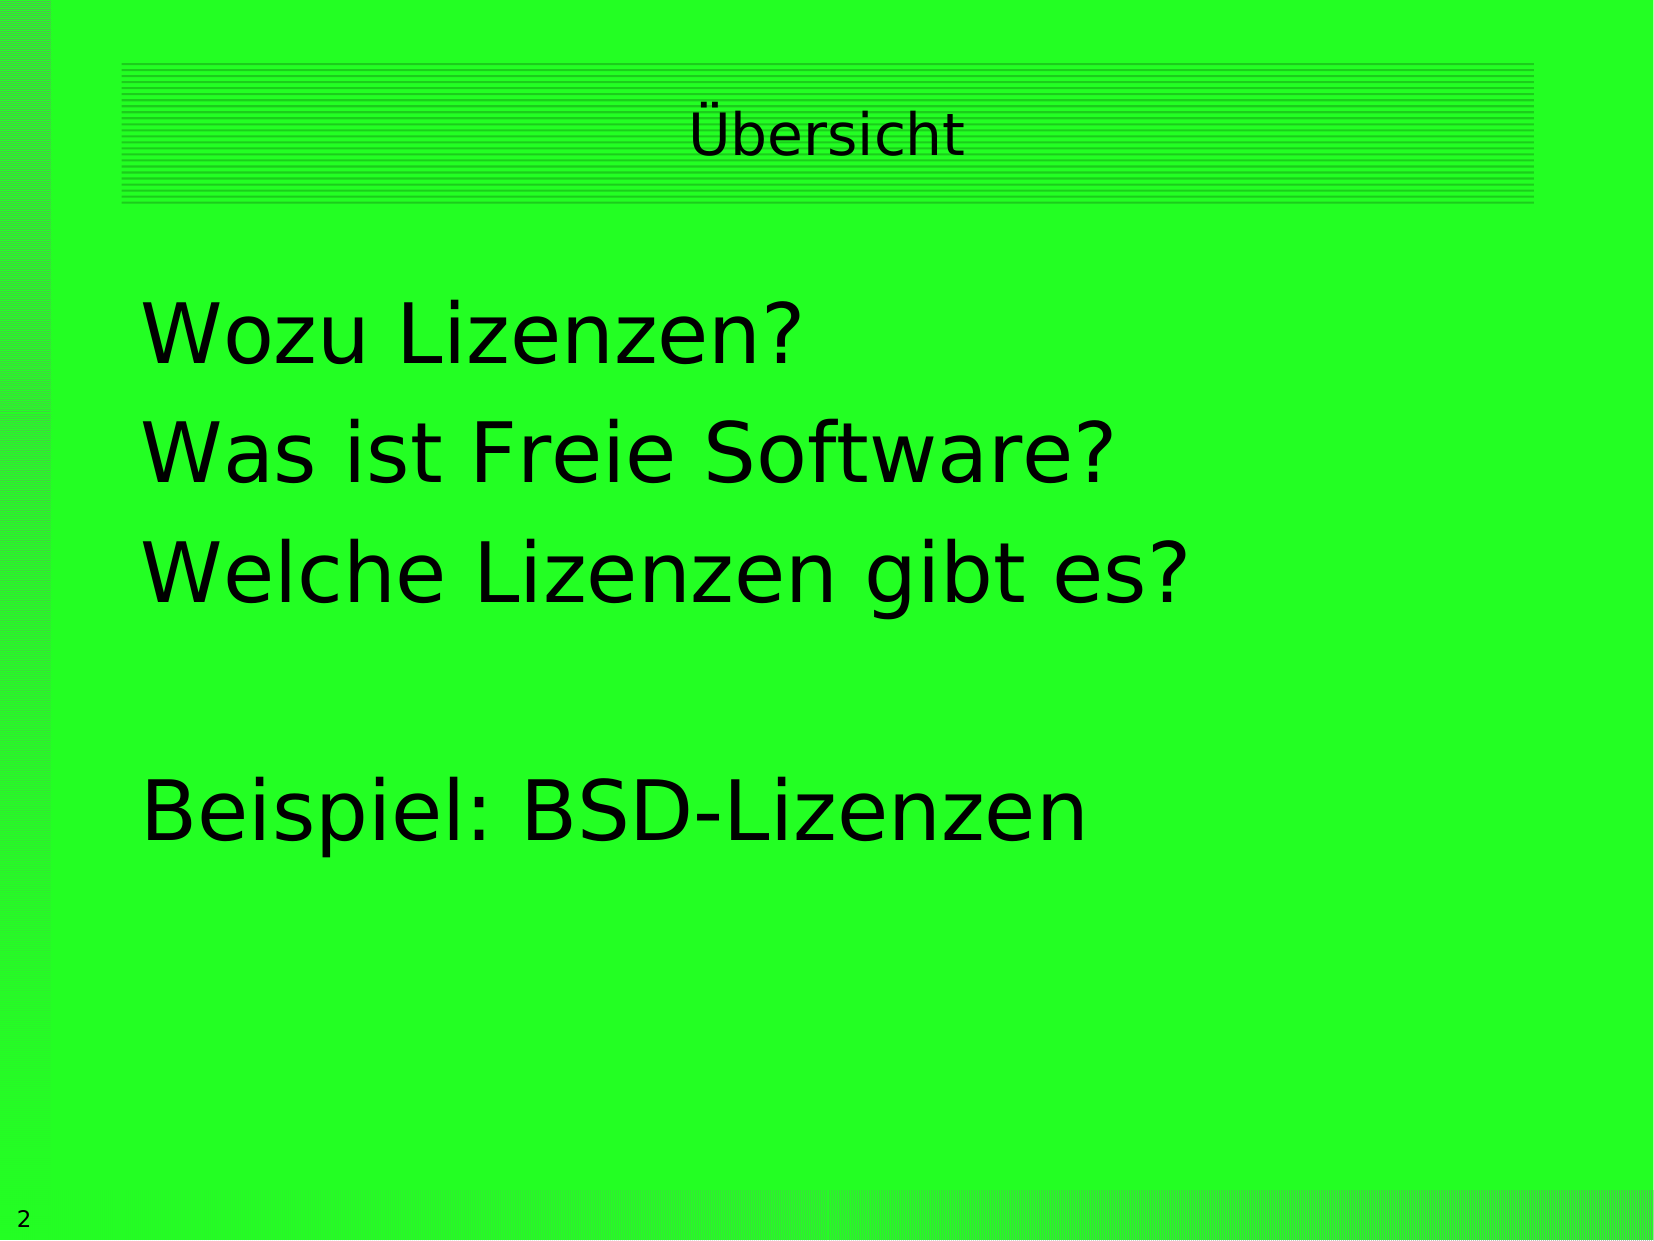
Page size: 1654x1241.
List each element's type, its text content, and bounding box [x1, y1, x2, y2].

title Übersicht [151, 56, 1503, 215]
list Wozu Lizenzen? Was ist Freie Software? Welche Lizenzen gibt es? Beispiel: BSD-Lizenzen [123, 286, 1536, 1150]
